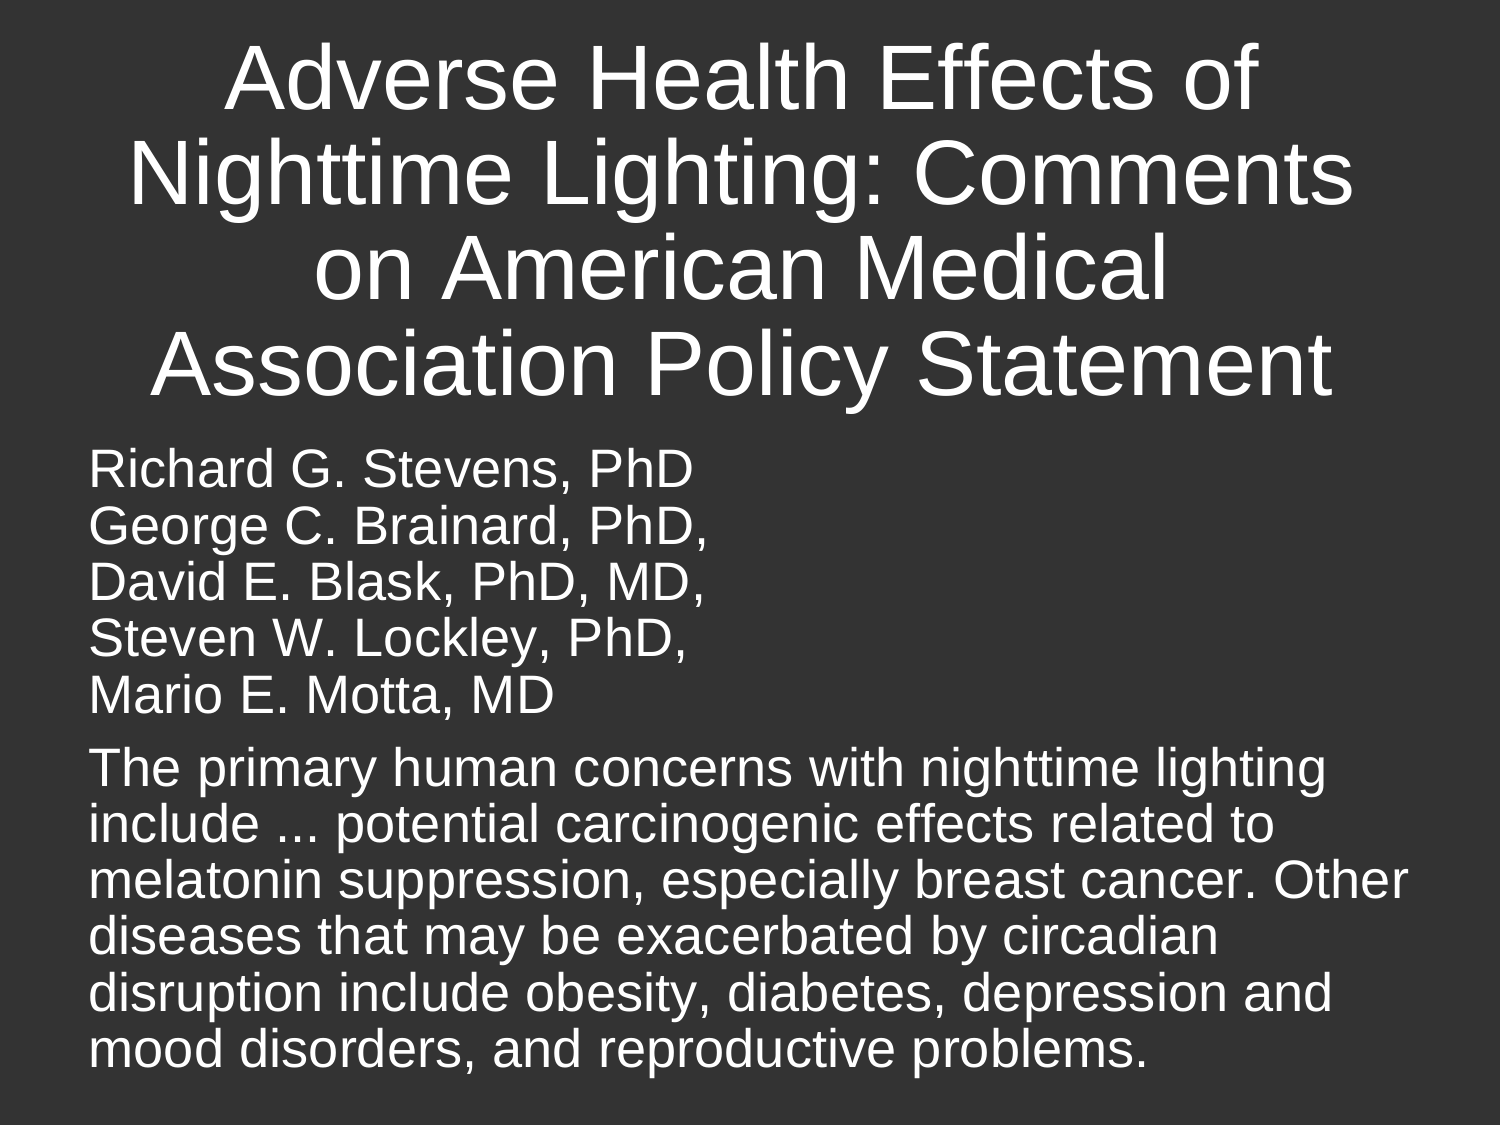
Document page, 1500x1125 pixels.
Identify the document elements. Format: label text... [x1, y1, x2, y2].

list Richard G. Stevens, PhD George C. Brainard, PhD, David E. Blask, PhD, MD, Steven W. Lockley, PhD, Mario E. Motta, MD The primary human concerns with nighttime lighting include ... potential carcinogenic effects related to melatonin suppression, especially breast cancer. Other diseases that may be exacerbated by circadian disruption include obesity, diabetes, depression and mood disorders, and reproductive problems. [88, 442, 1439, 1096]
title Adverse Health Effects of Nighttime Lighting: Comments on American Medical Association Policy Statement [67, 29, 1418, 419]
